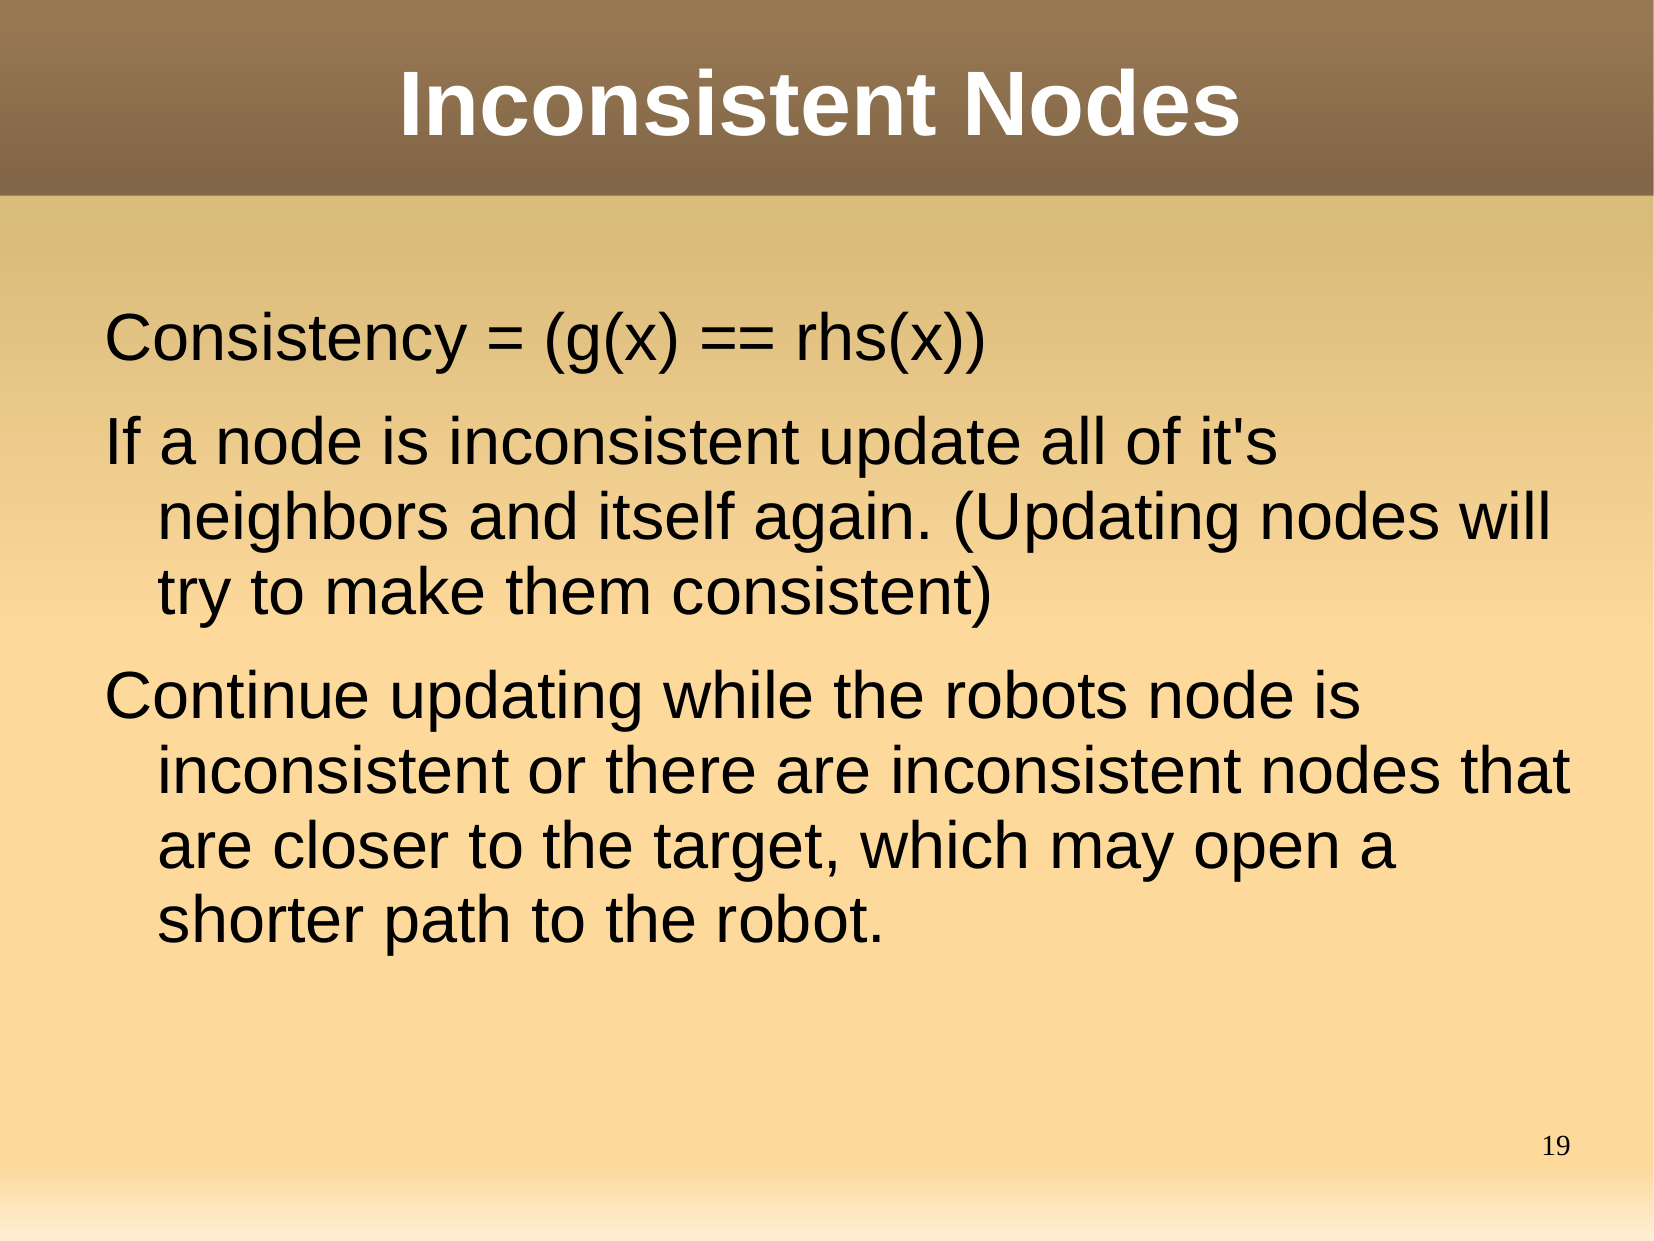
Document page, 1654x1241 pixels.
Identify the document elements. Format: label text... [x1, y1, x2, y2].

list Consistency = (g(x) == rhs(x)) If a node is inconsistent update all of it's neighbors and itself again. (Updating nodes will try to make them consistent) Continue updating while the robots node is inconsistent or there are inconsistent nodes that are closer to the target, which may open a shorter path to the robot. [86, 300, 1576, 1104]
picture [0, 0, 1654, 1241]
title Inconsistent Nodes [76, 7, 1565, 200]
